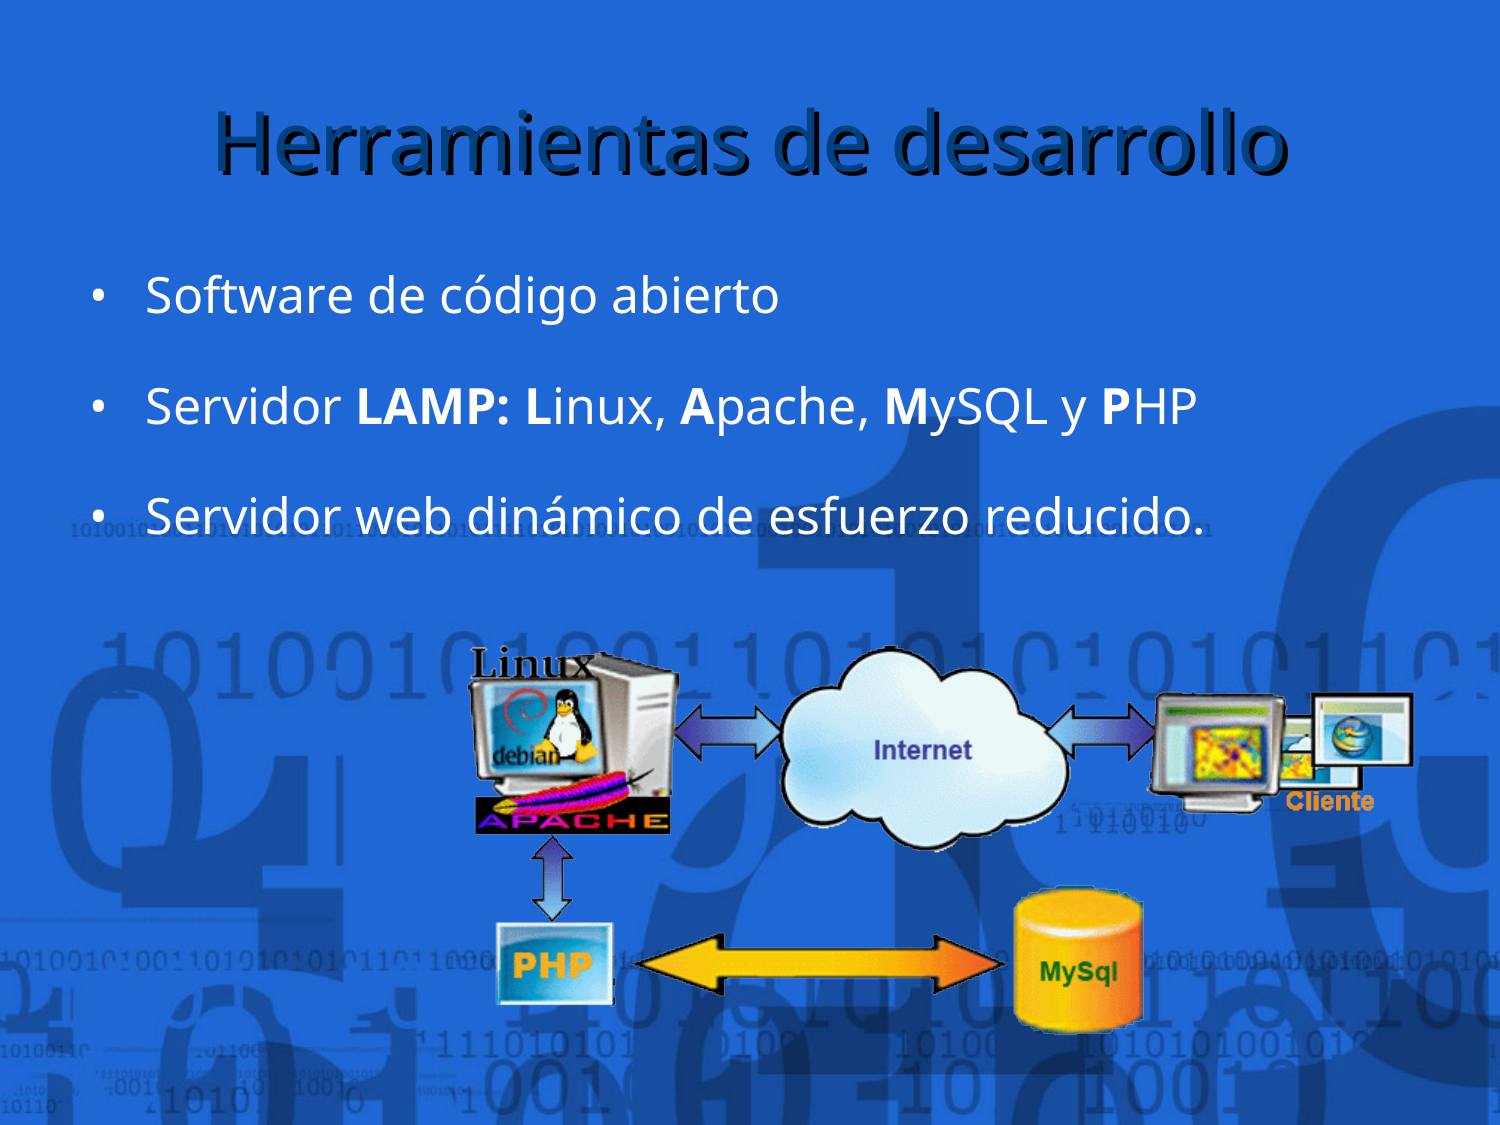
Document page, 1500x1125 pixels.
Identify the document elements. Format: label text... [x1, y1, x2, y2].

list Software de código abierto Servidor LAMP: Linux, Apache, MySQL y PHP Servidor web dinámico de esfuerzo reducido. [74, 251, 1375, 791]
title Herramientas de desarrollo [75, 45, 1426, 233]
picture [0, 0, 1500, 1125]
